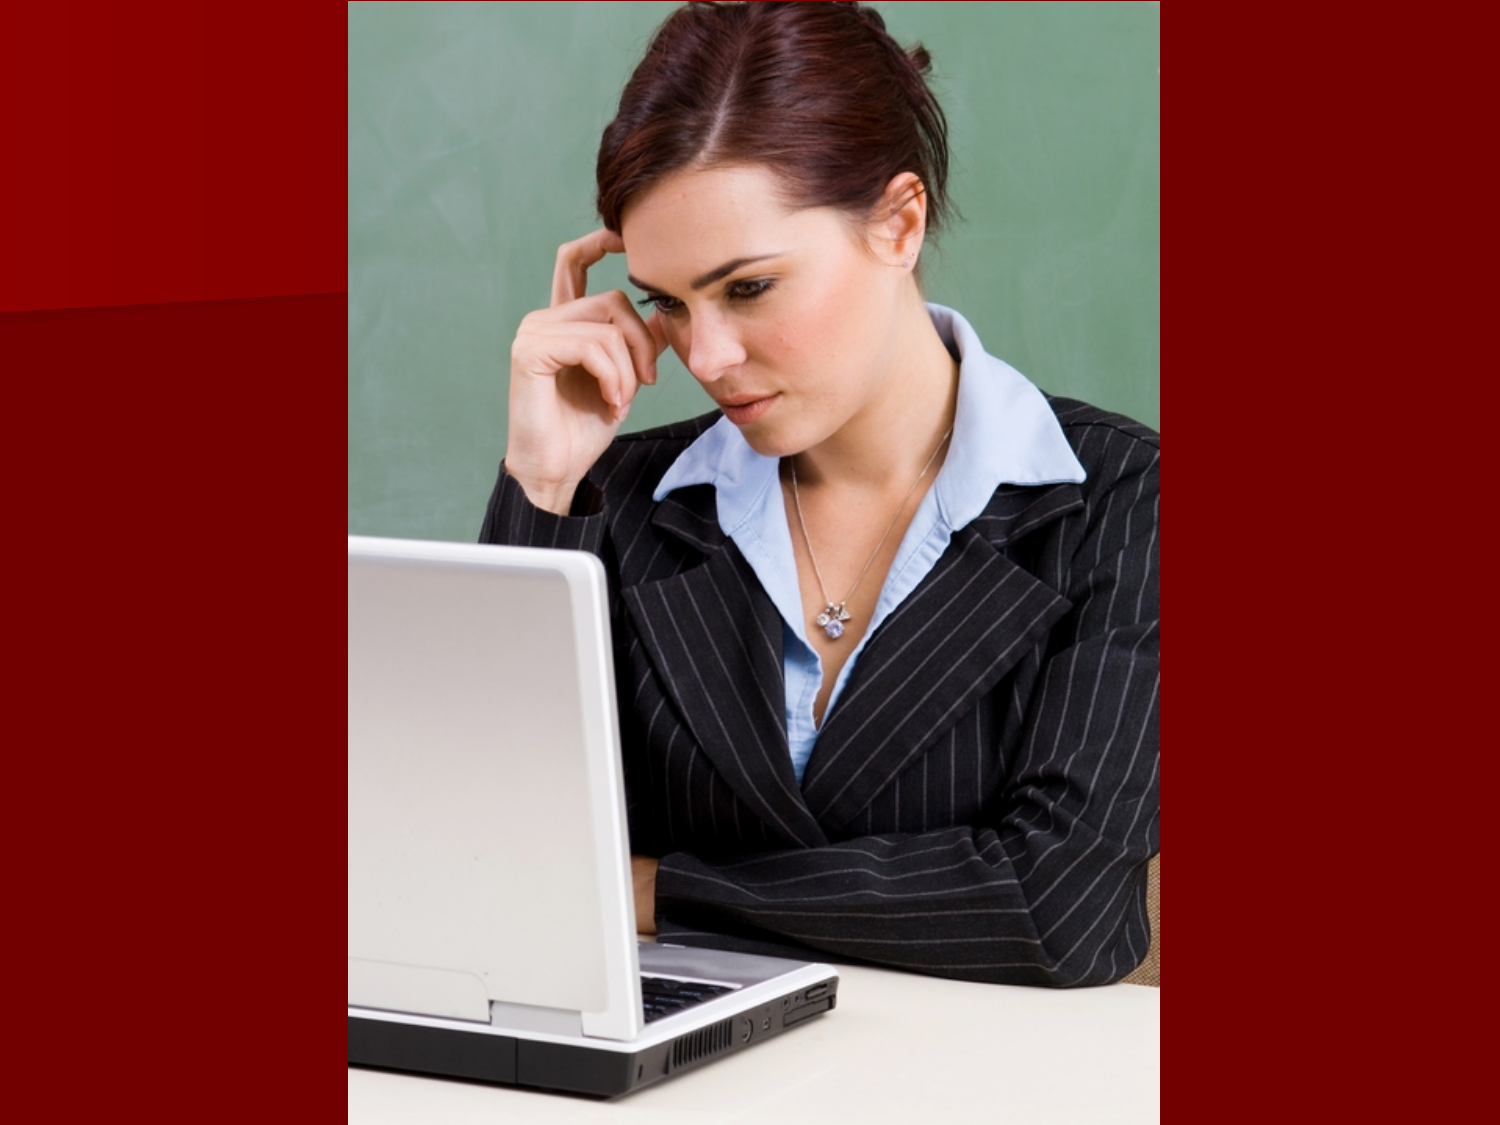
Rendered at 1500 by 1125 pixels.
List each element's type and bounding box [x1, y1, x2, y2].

picture [348, 1, 1160, 1125]
